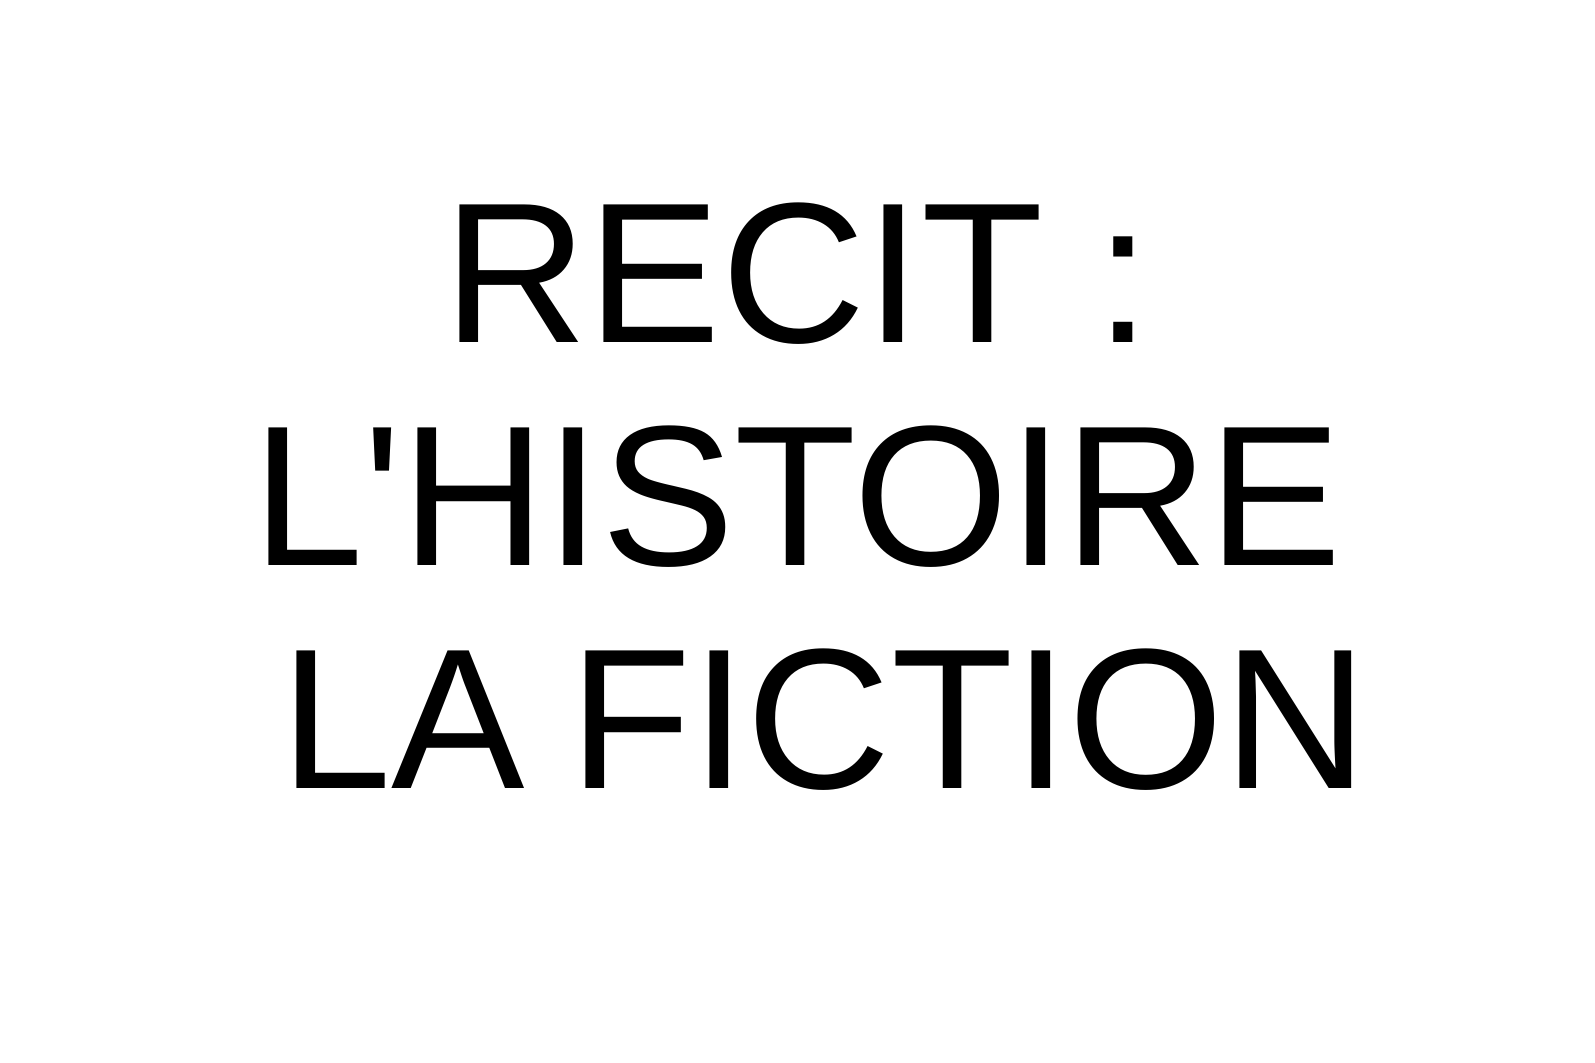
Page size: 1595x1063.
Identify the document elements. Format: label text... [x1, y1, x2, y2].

subtitle RECIT : L'HISTOIRE LA FICTION [79, 42, 1515, 951]
